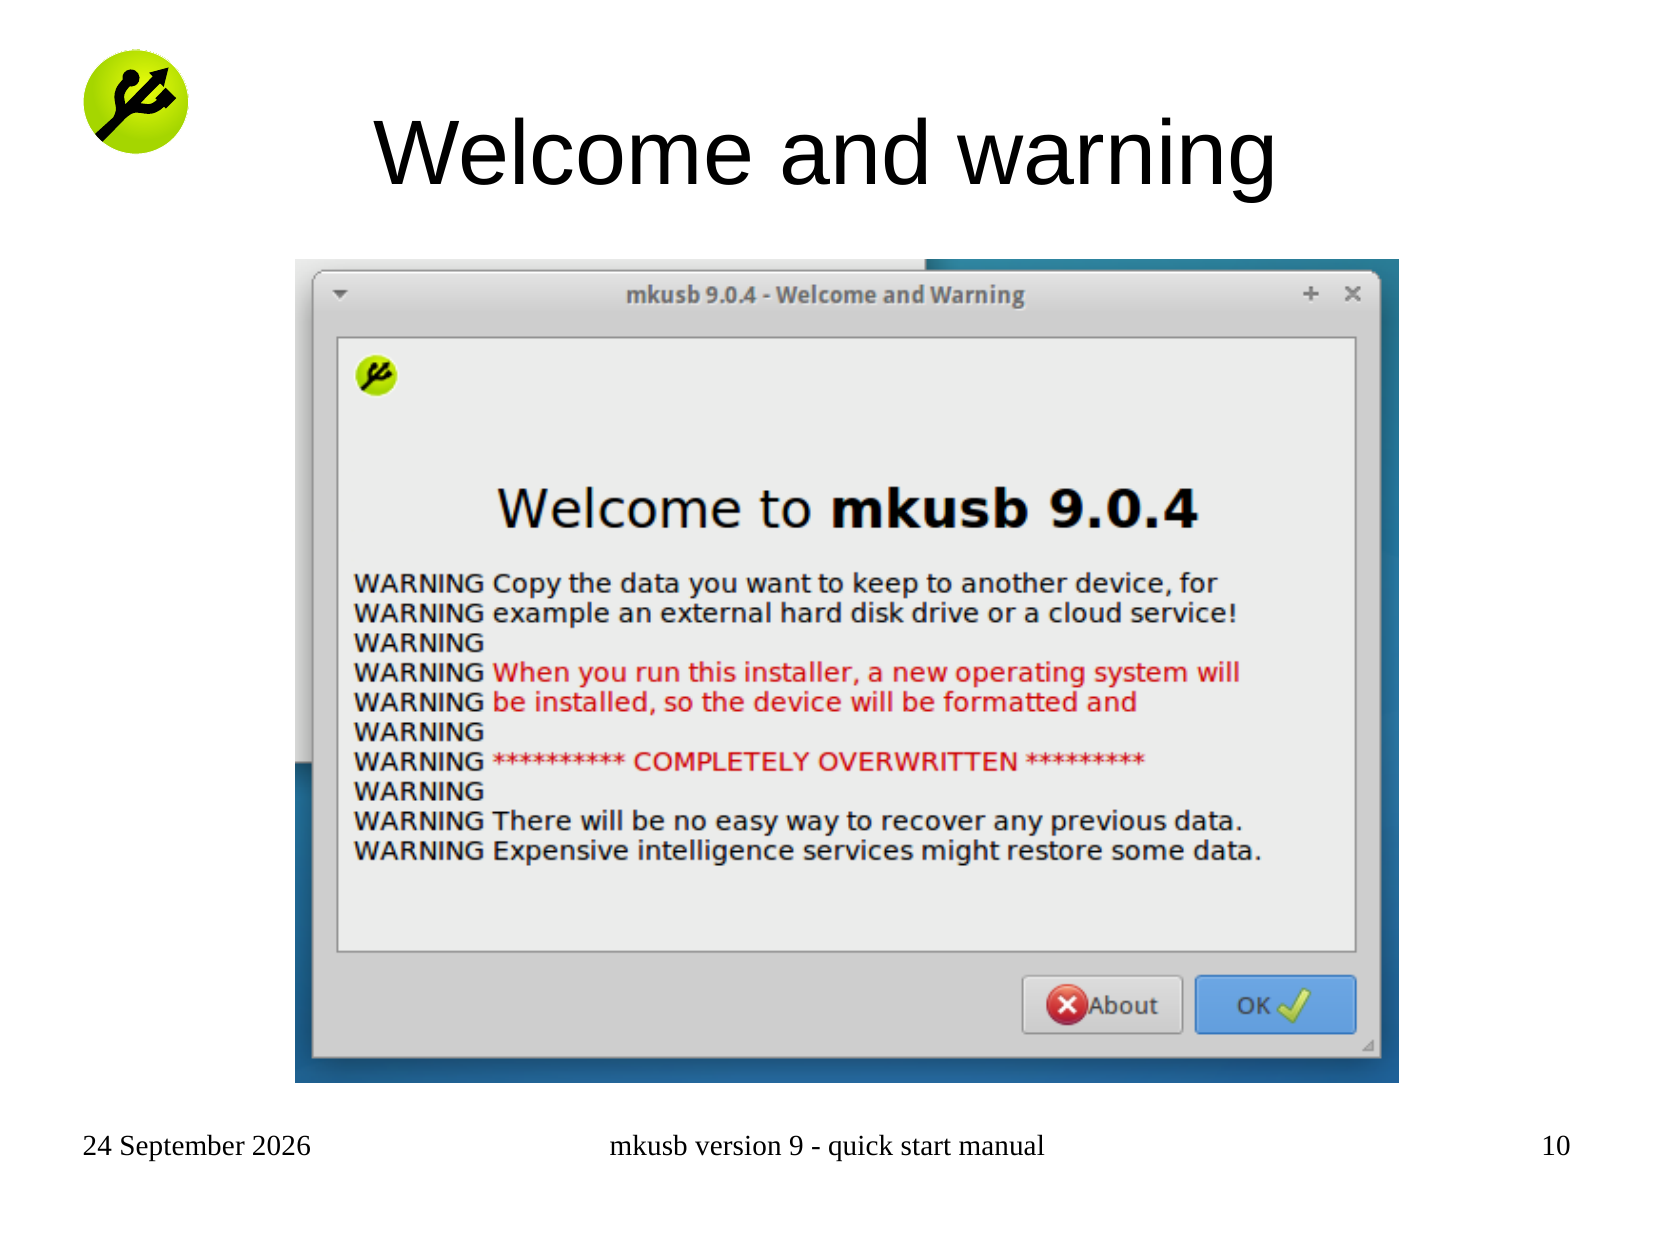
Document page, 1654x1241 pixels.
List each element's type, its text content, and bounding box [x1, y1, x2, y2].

title Welcome and warning [82, 49, 1571, 257]
picture [295, 259, 1399, 1083]
